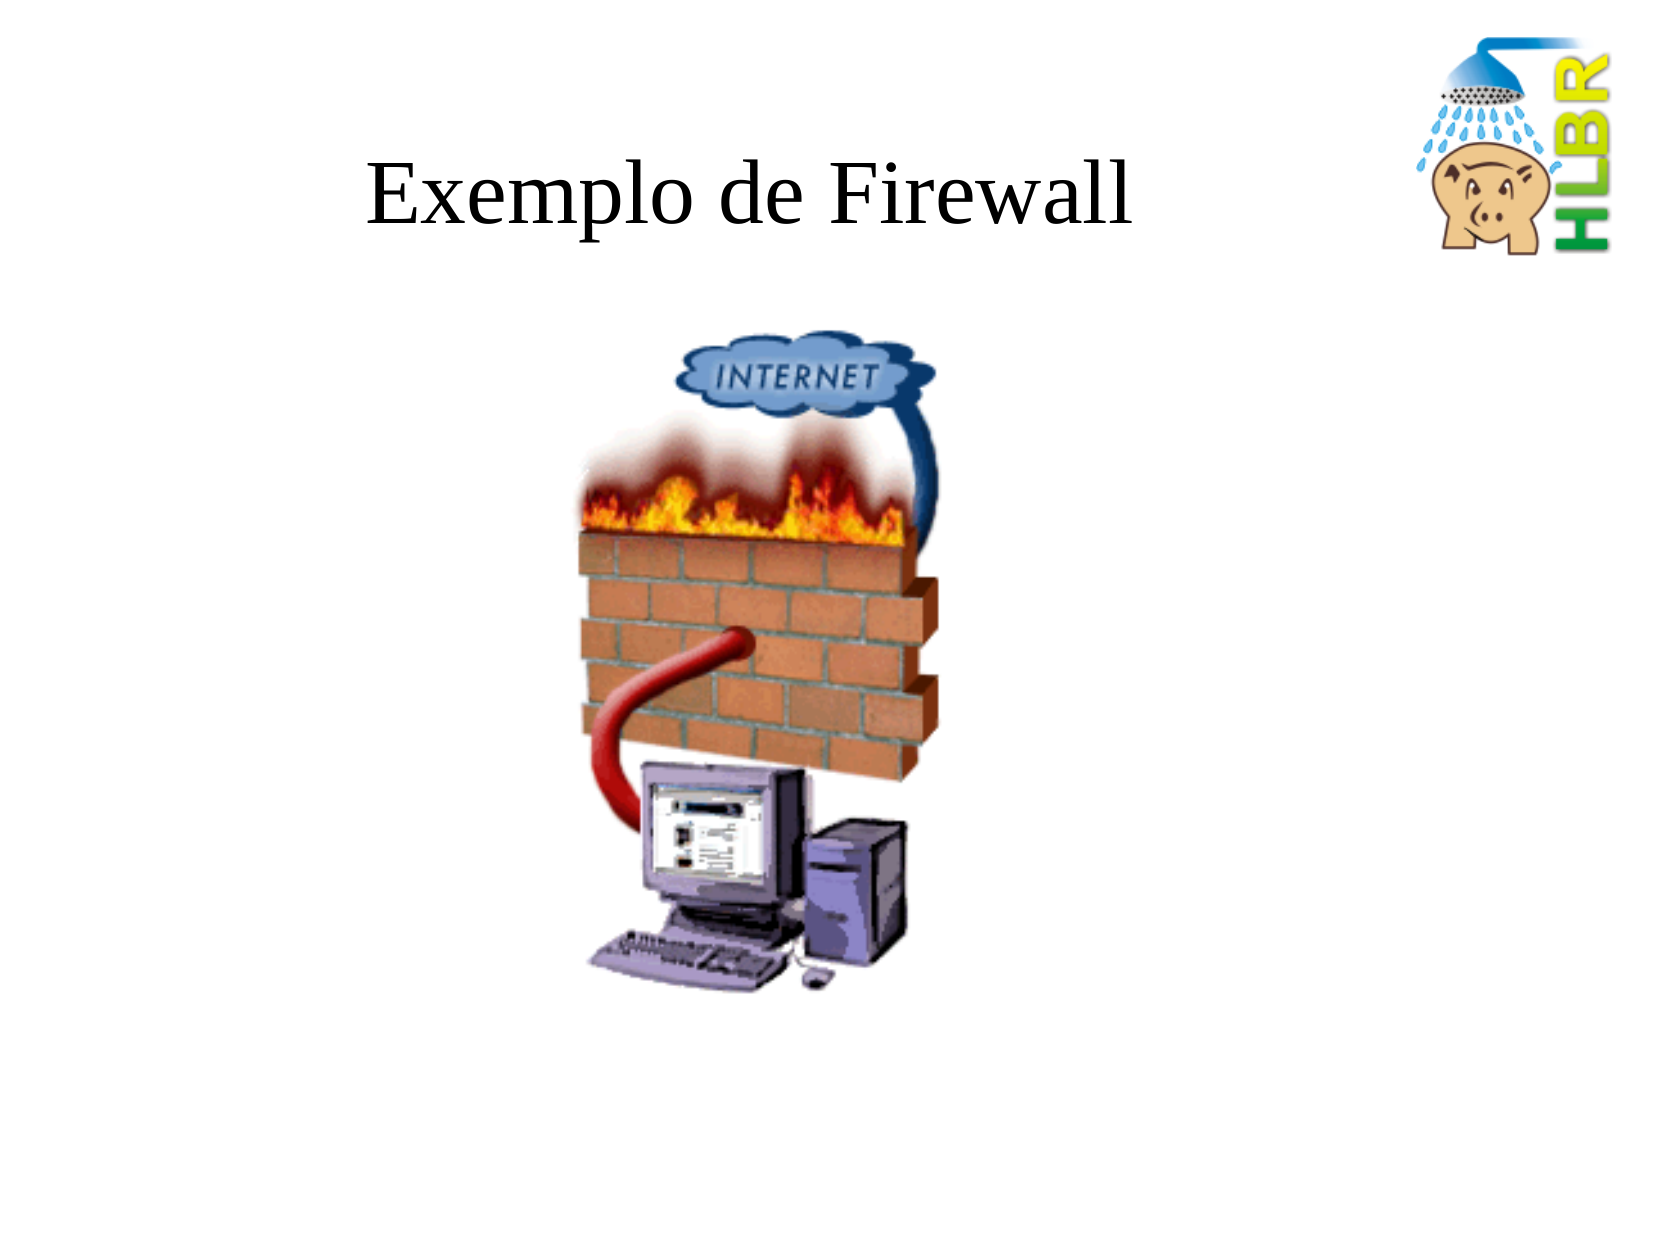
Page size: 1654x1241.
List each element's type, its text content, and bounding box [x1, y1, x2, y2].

title Exemplo de Firewall [112, 76, 1388, 312]
picture [564, 293, 975, 1063]
picture [1416, 37, 1612, 260]
